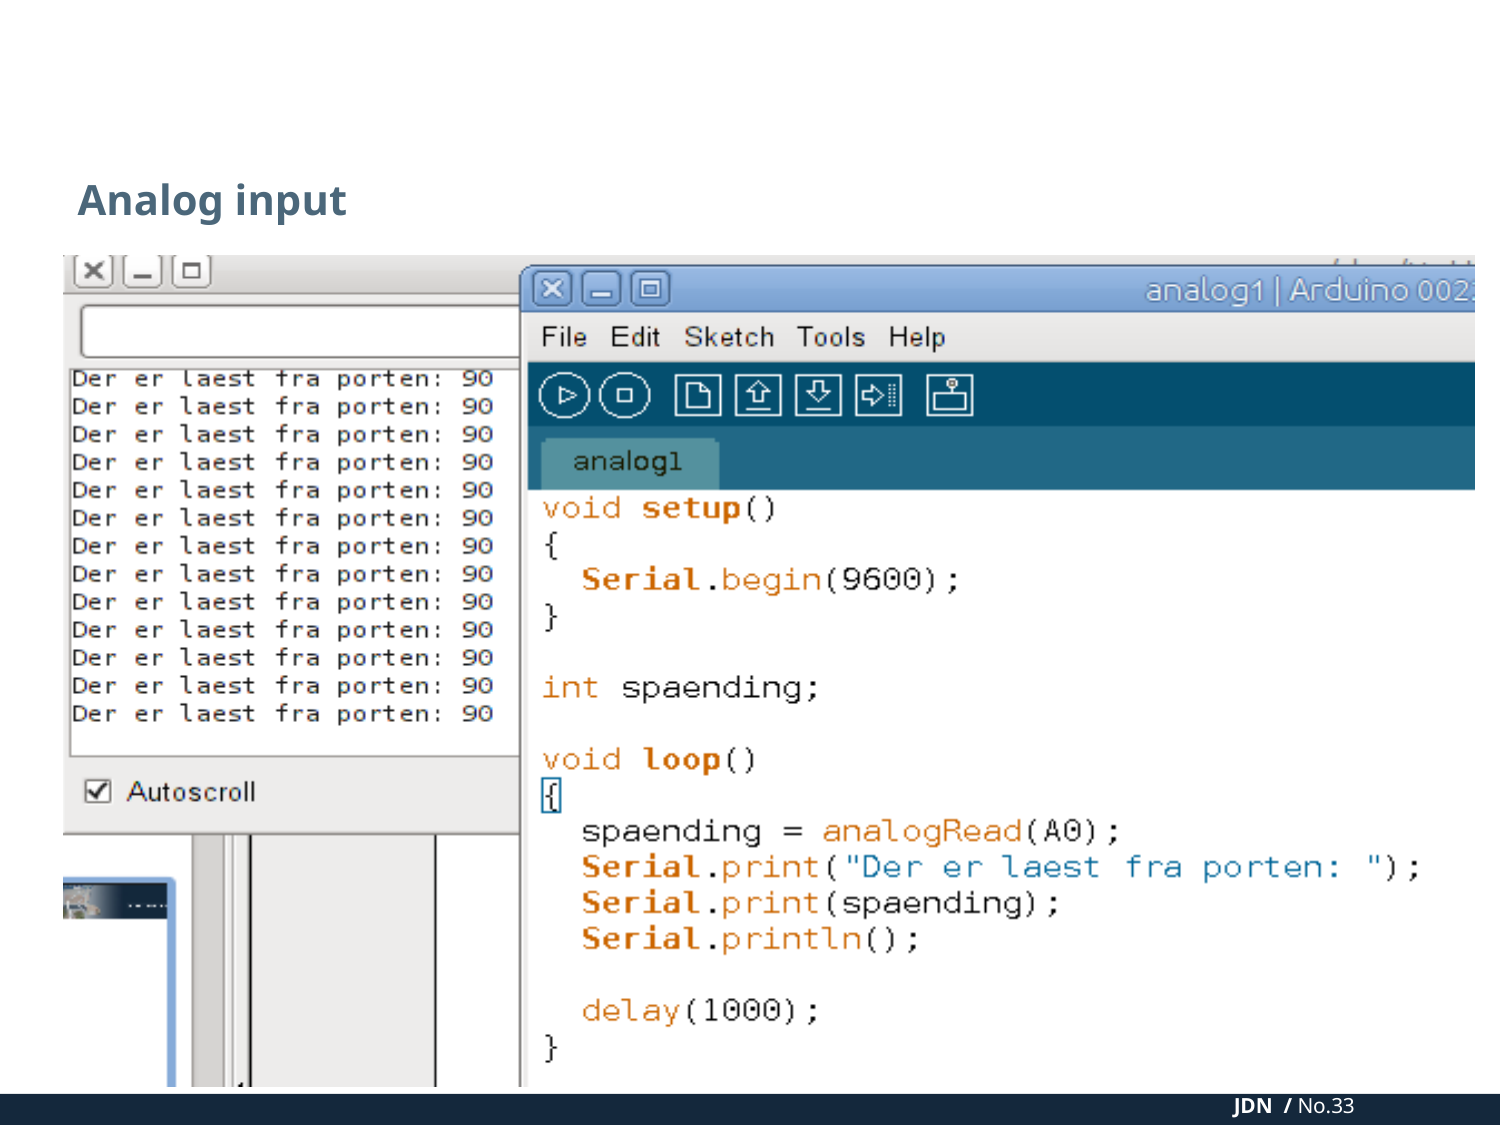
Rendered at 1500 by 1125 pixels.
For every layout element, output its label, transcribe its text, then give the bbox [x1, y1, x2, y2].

picture [63, 255, 1475, 1087]
picture [539, 372, 590, 418]
picture [795, 374, 842, 416]
picture [675, 374, 722, 416]
picture [926, 374, 973, 416]
picture [735, 374, 782, 416]
title Analog input [63, 142, 1412, 255]
picture [855, 374, 902, 416]
picture [599, 372, 650, 418]
